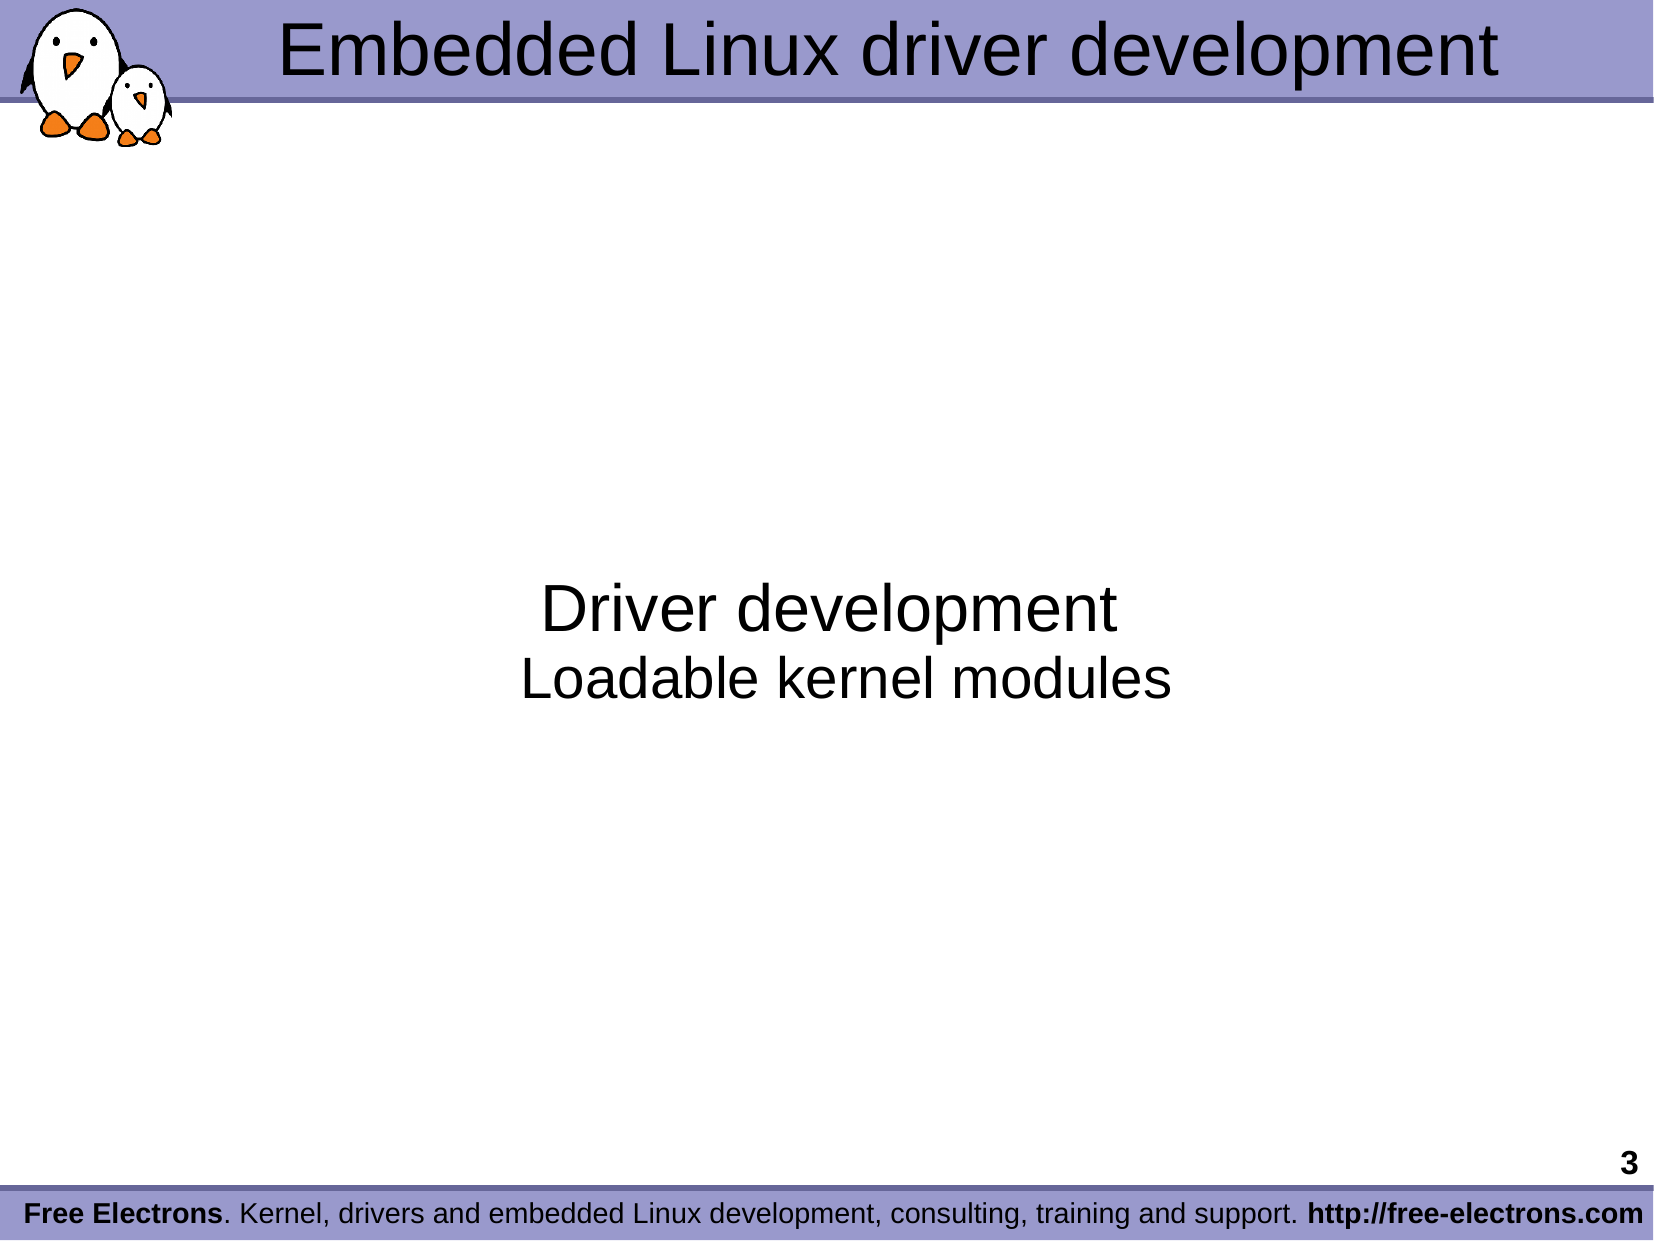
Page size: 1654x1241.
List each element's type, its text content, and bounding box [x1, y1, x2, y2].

title Embedded Linux driver development [143, 0, 1634, 100]
picture [20, 8, 172, 147]
subtitle Driver development Loadable kernel modules [105, 216, 1518, 1066]
